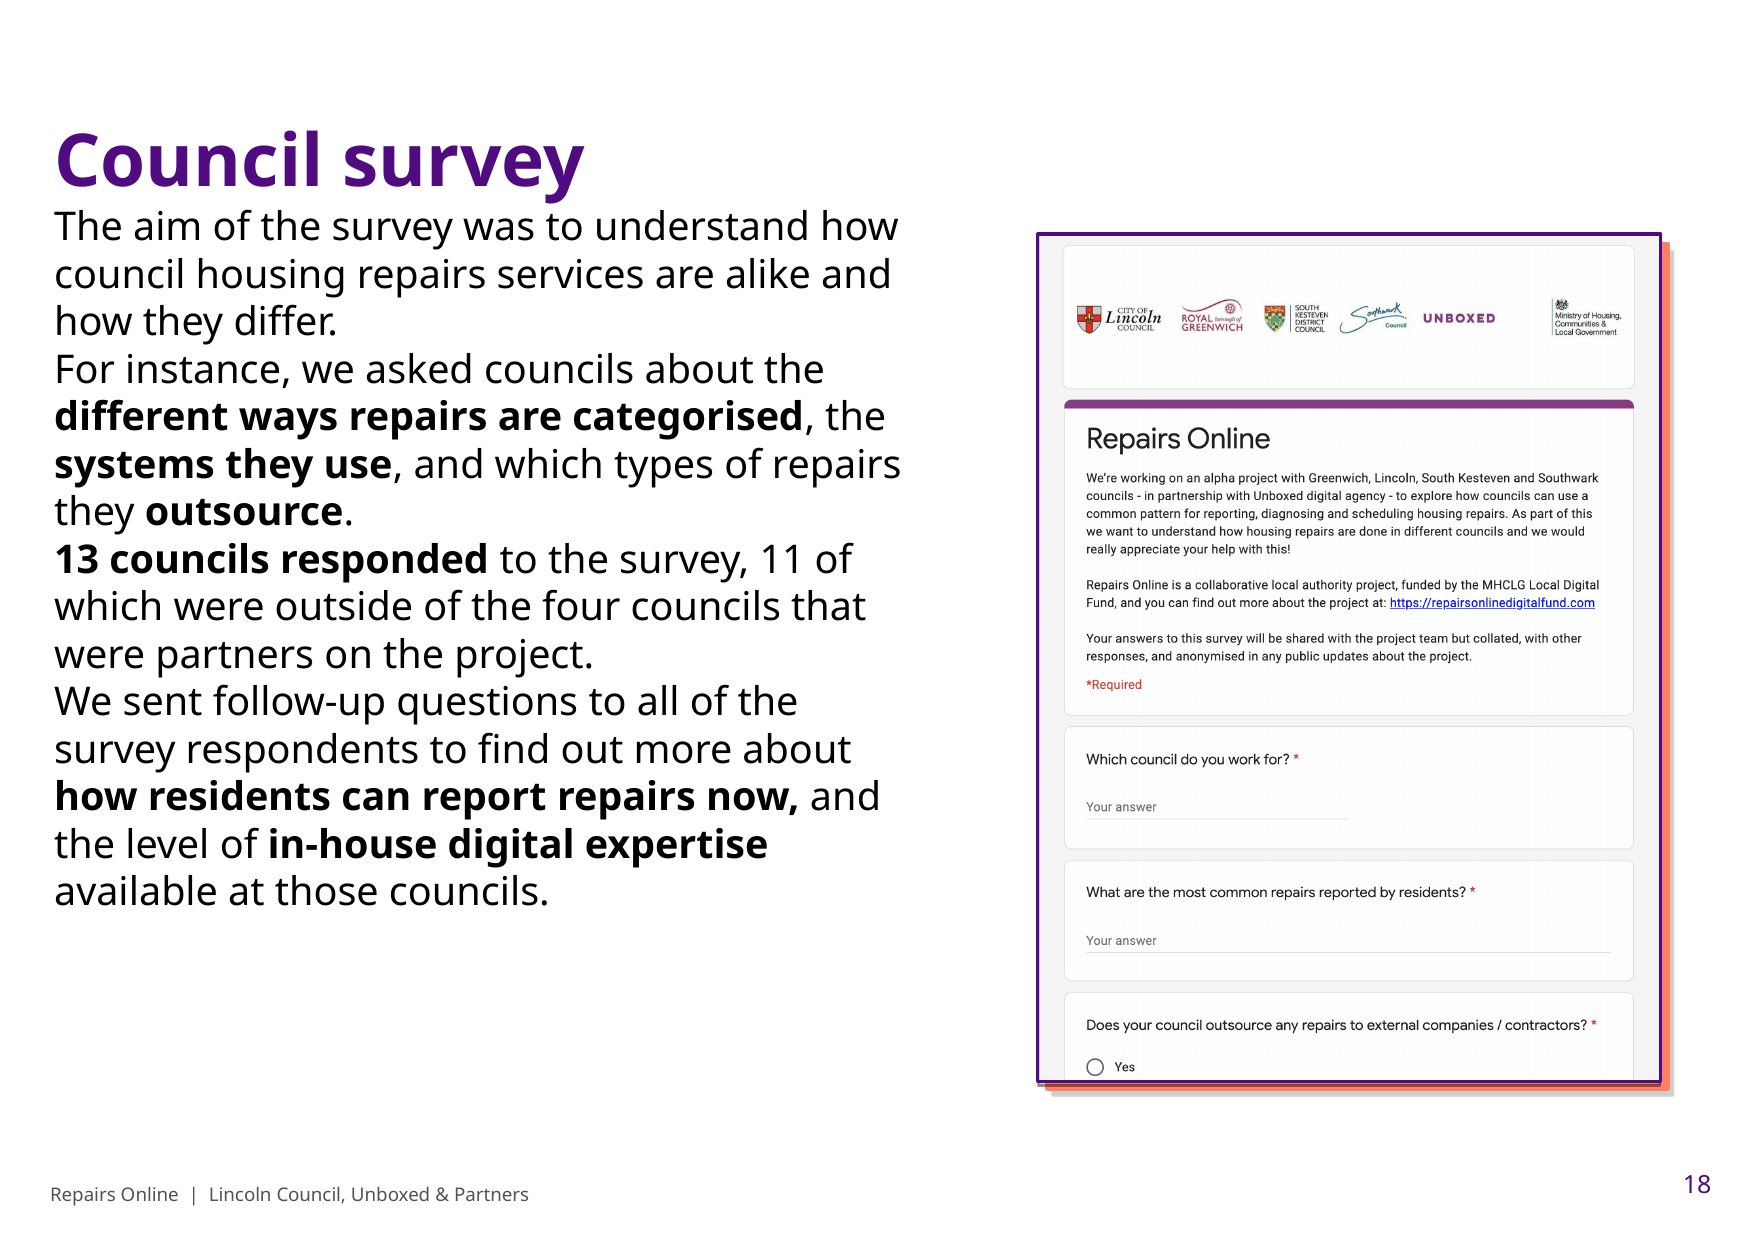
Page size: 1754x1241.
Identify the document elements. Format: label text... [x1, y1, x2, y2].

picture [1039, 235, 1660, 1081]
text_box [1047, 243, 1668, 1089]
title Council survey The aim of the survey was to understand how council housing repairs services are alike and how they differ. For instance, we asked councils about the different ways repairs are categorised, the systems they use, and which types of repairs they outsource. 13 councils responded to the survey, 11 of which were outside of the four councils that were partners on the project. We sent follow-up questions to all of the survey respondents to find out more about how residents can report repairs now, and the level of in-house digital expertise available at those councils. [35, 94, 922, 1139]
slide_number <number> [1625, 1138, 1731, 1234]
